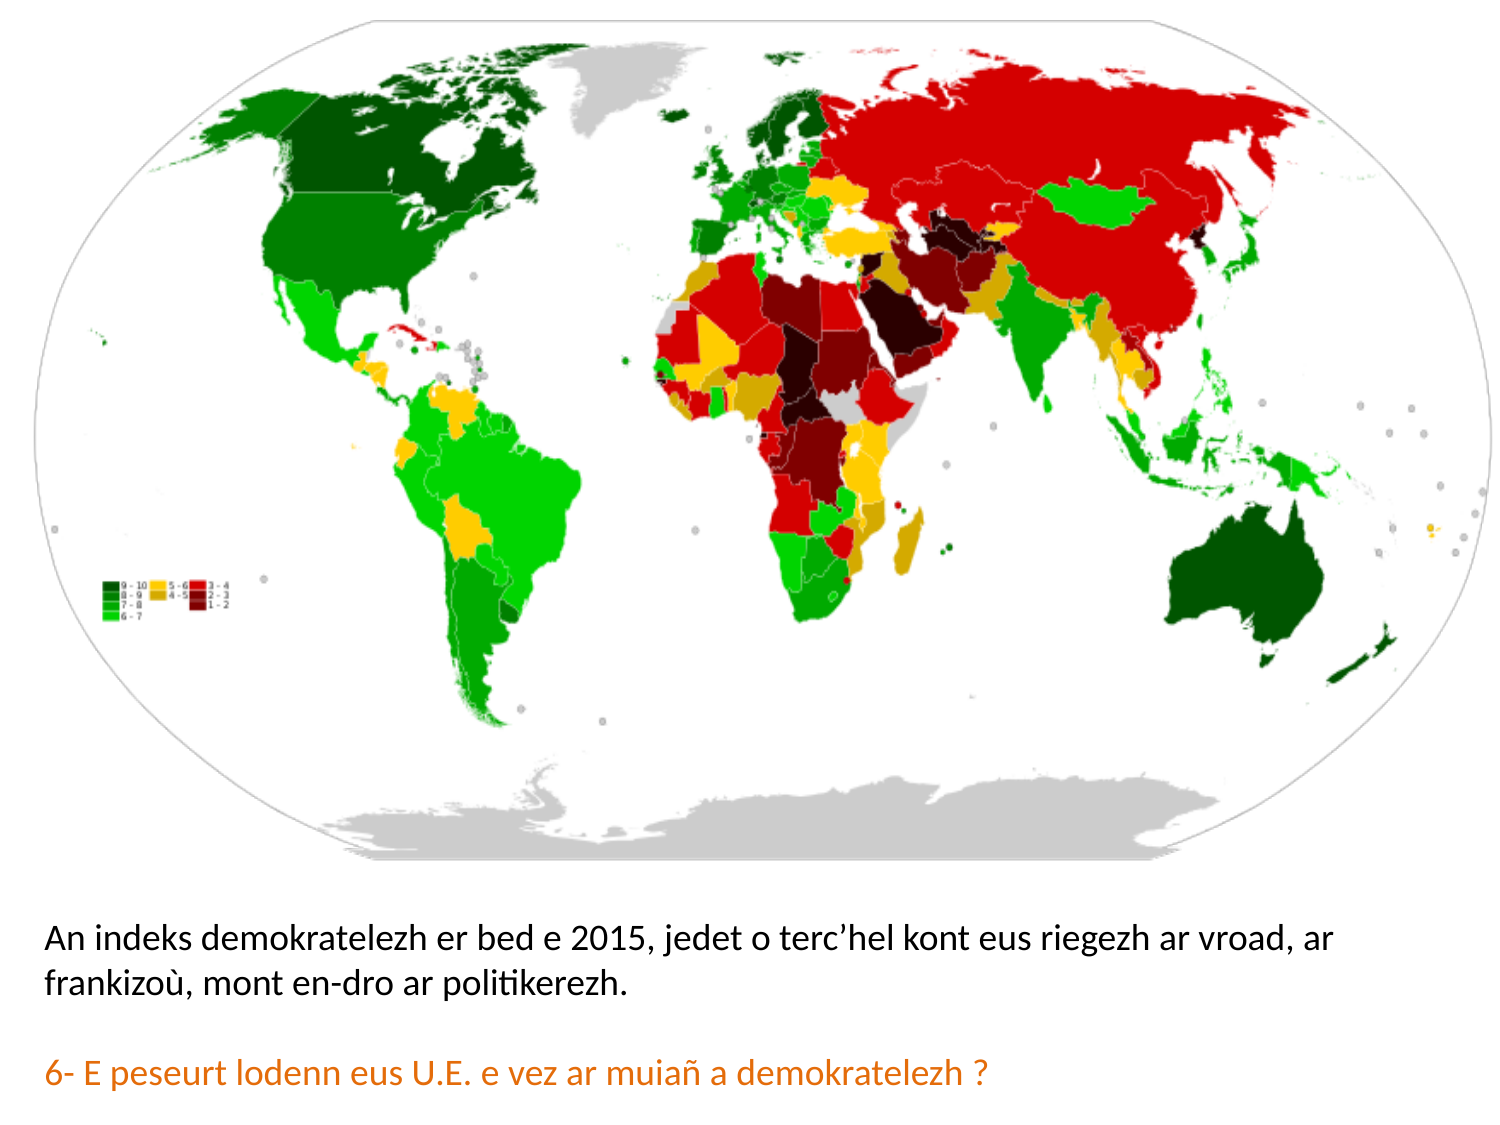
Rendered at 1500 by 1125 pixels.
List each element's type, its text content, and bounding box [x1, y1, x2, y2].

text_box An indeks demokratelezh er bed e 2015, jedet o terc’hel kont eus riegezh ar vroad, ar frankizoù, mont en-dro ar politikerezh. 6- E peseurt lodenn eus U.E. e vez ar muiañ a demokratelezh ? [29, 905, 1471, 1125]
picture [26, 19, 1499, 870]
